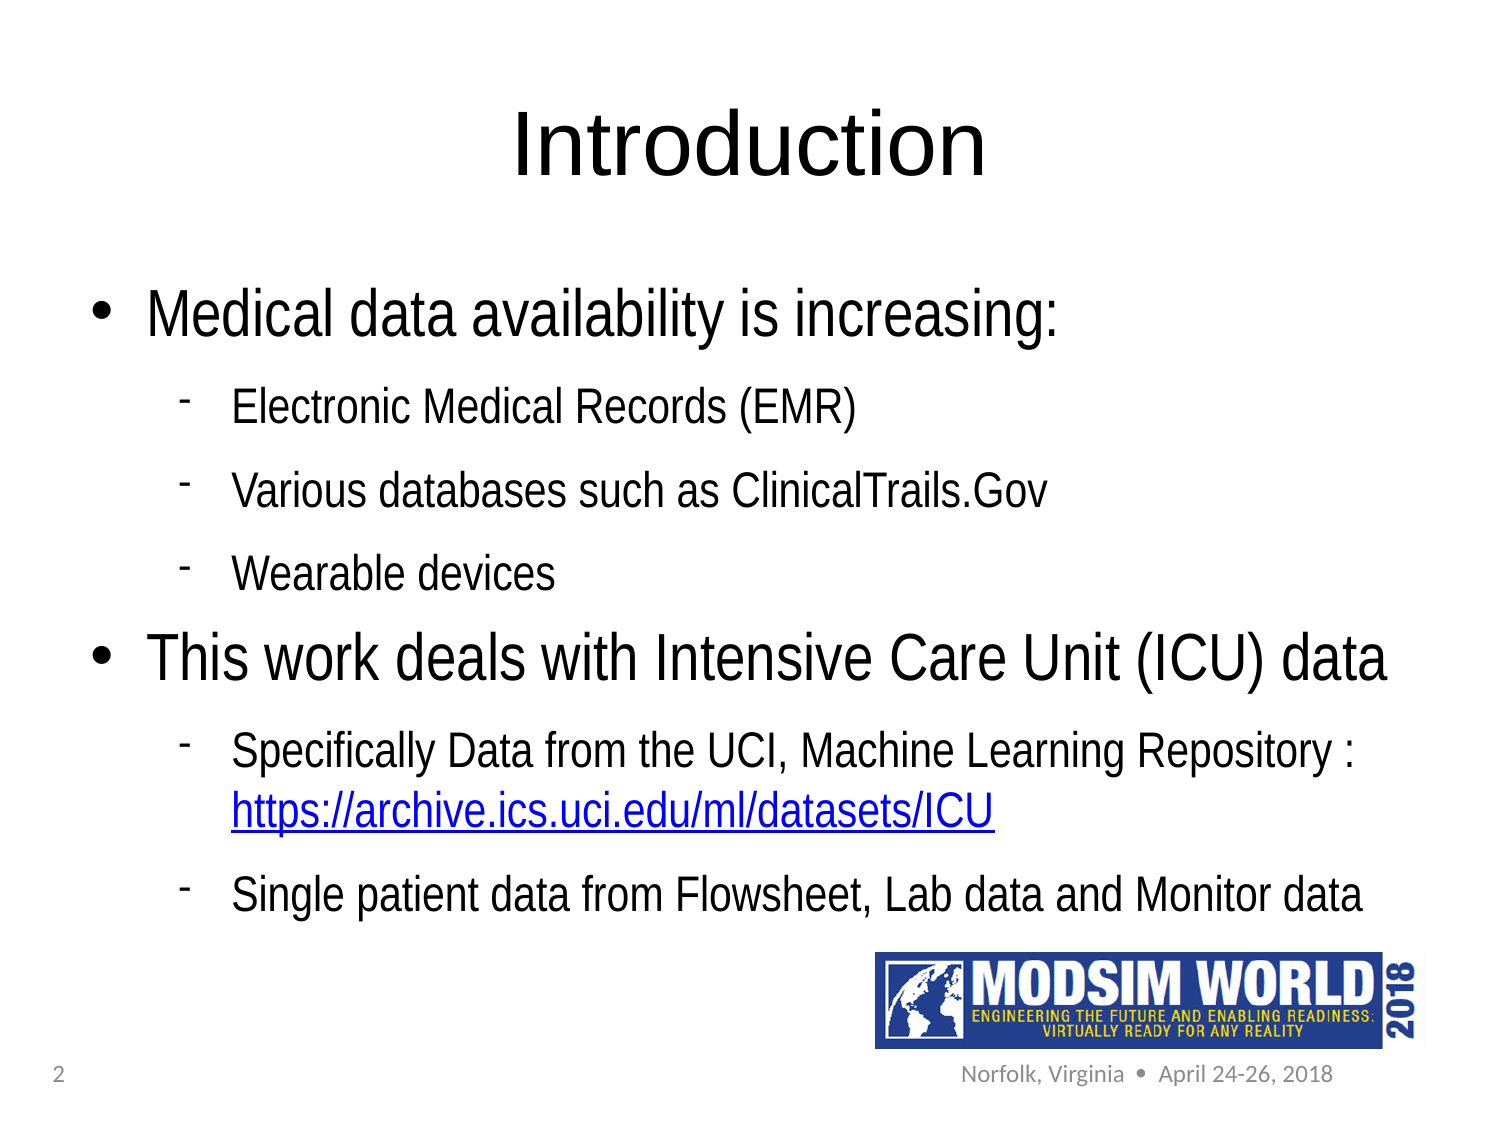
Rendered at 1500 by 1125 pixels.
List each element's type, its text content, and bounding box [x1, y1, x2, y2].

picture [875, 1005, 1425, 1042]
text_box Introduction [74, 45, 1425, 233]
text_box <number> [37, 1042, 388, 1103]
text_box Medical data availability is increasing: Electronic Medical Records (EMR) Various databases such as ClinicalTrails.Gov Wearable devices This work deals with Intensive Care Unit (ICU) data Specifically Data from the UCI, Machine Learning Repository :https://archive.ics.uci.edu/ml/datasets/ICU Single patient data from Flowsheet, Lab data and Monitor data [74, 262, 1425, 1005]
text_box Norfolk, Virginia  April 24-26, 2018 [874, 1042, 1427, 1103]
